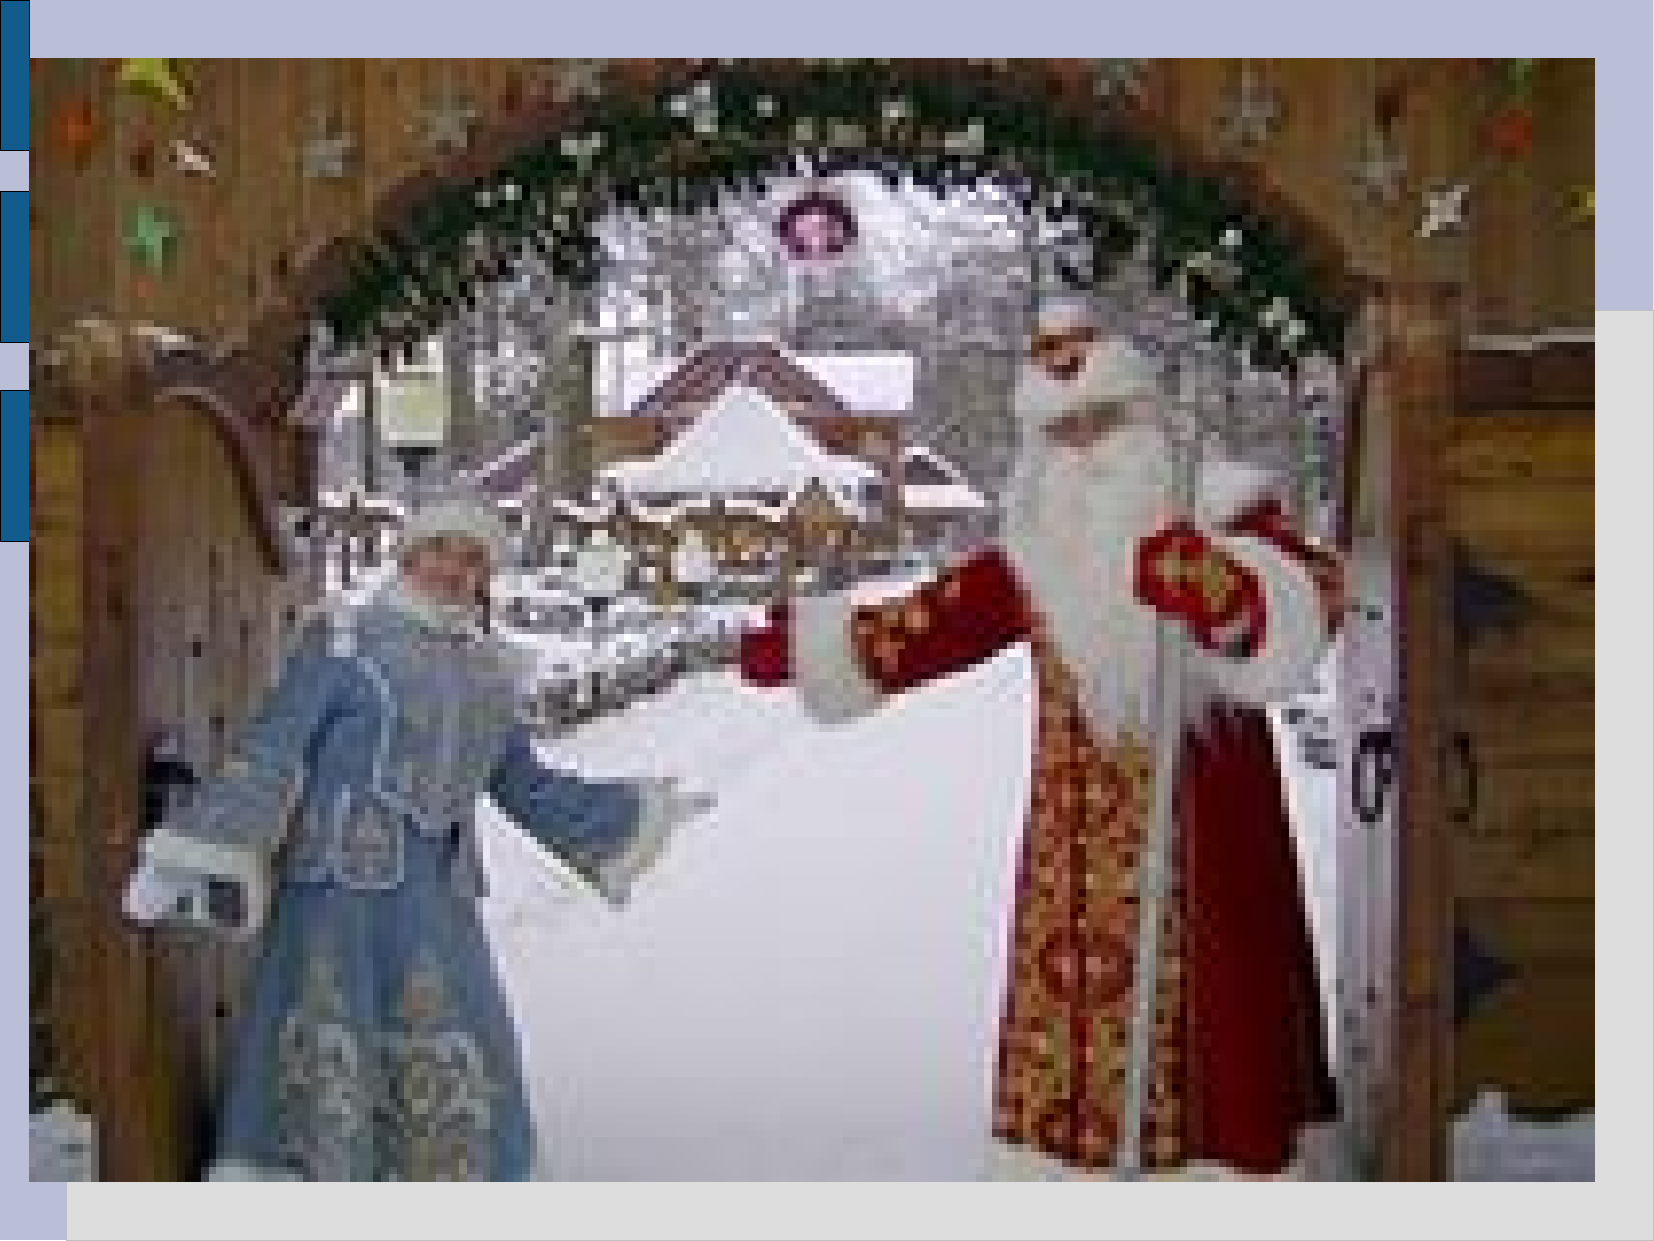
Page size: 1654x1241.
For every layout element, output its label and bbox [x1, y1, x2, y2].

picture [29, 58, 1595, 1182]
